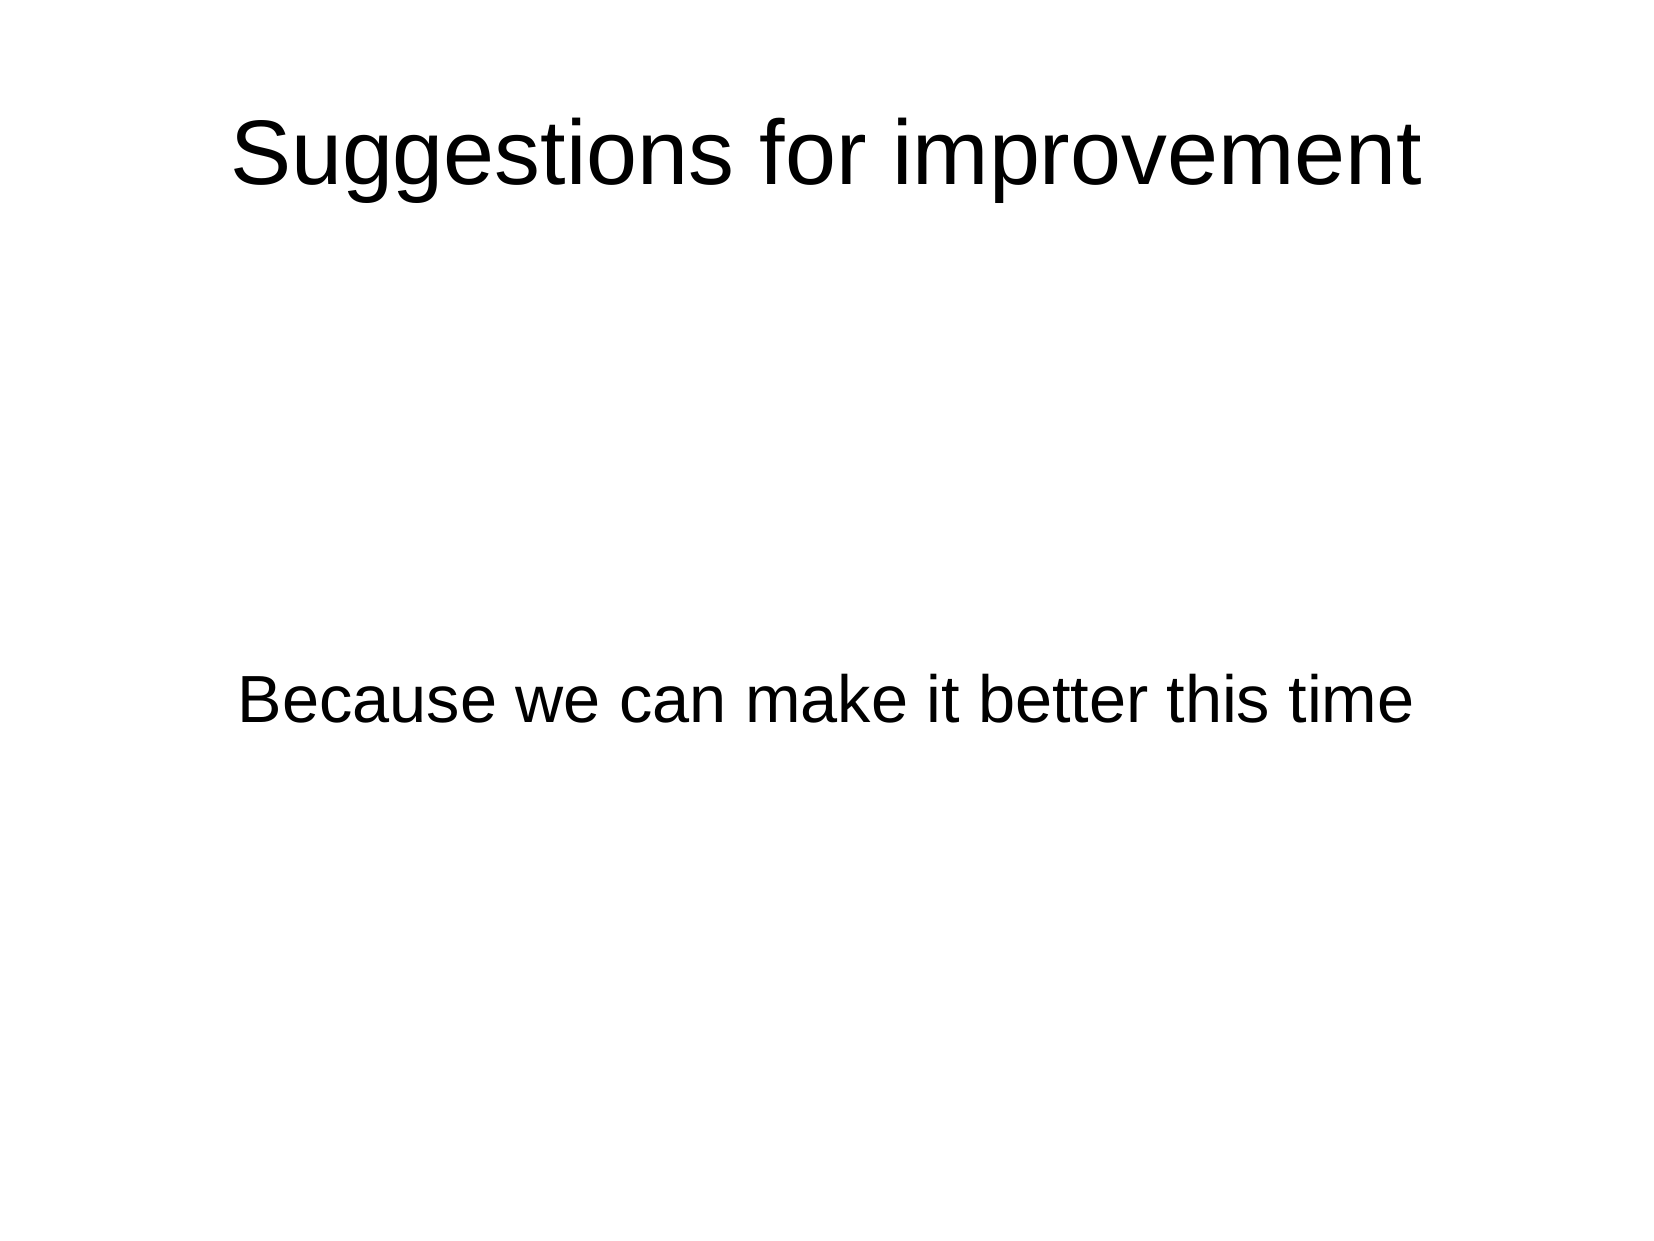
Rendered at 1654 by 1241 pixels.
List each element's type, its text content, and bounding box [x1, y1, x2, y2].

subtitle Because we can make it better this time [82, 290, 1571, 1109]
title Suggestions for improvement [82, 49, 1571, 257]
